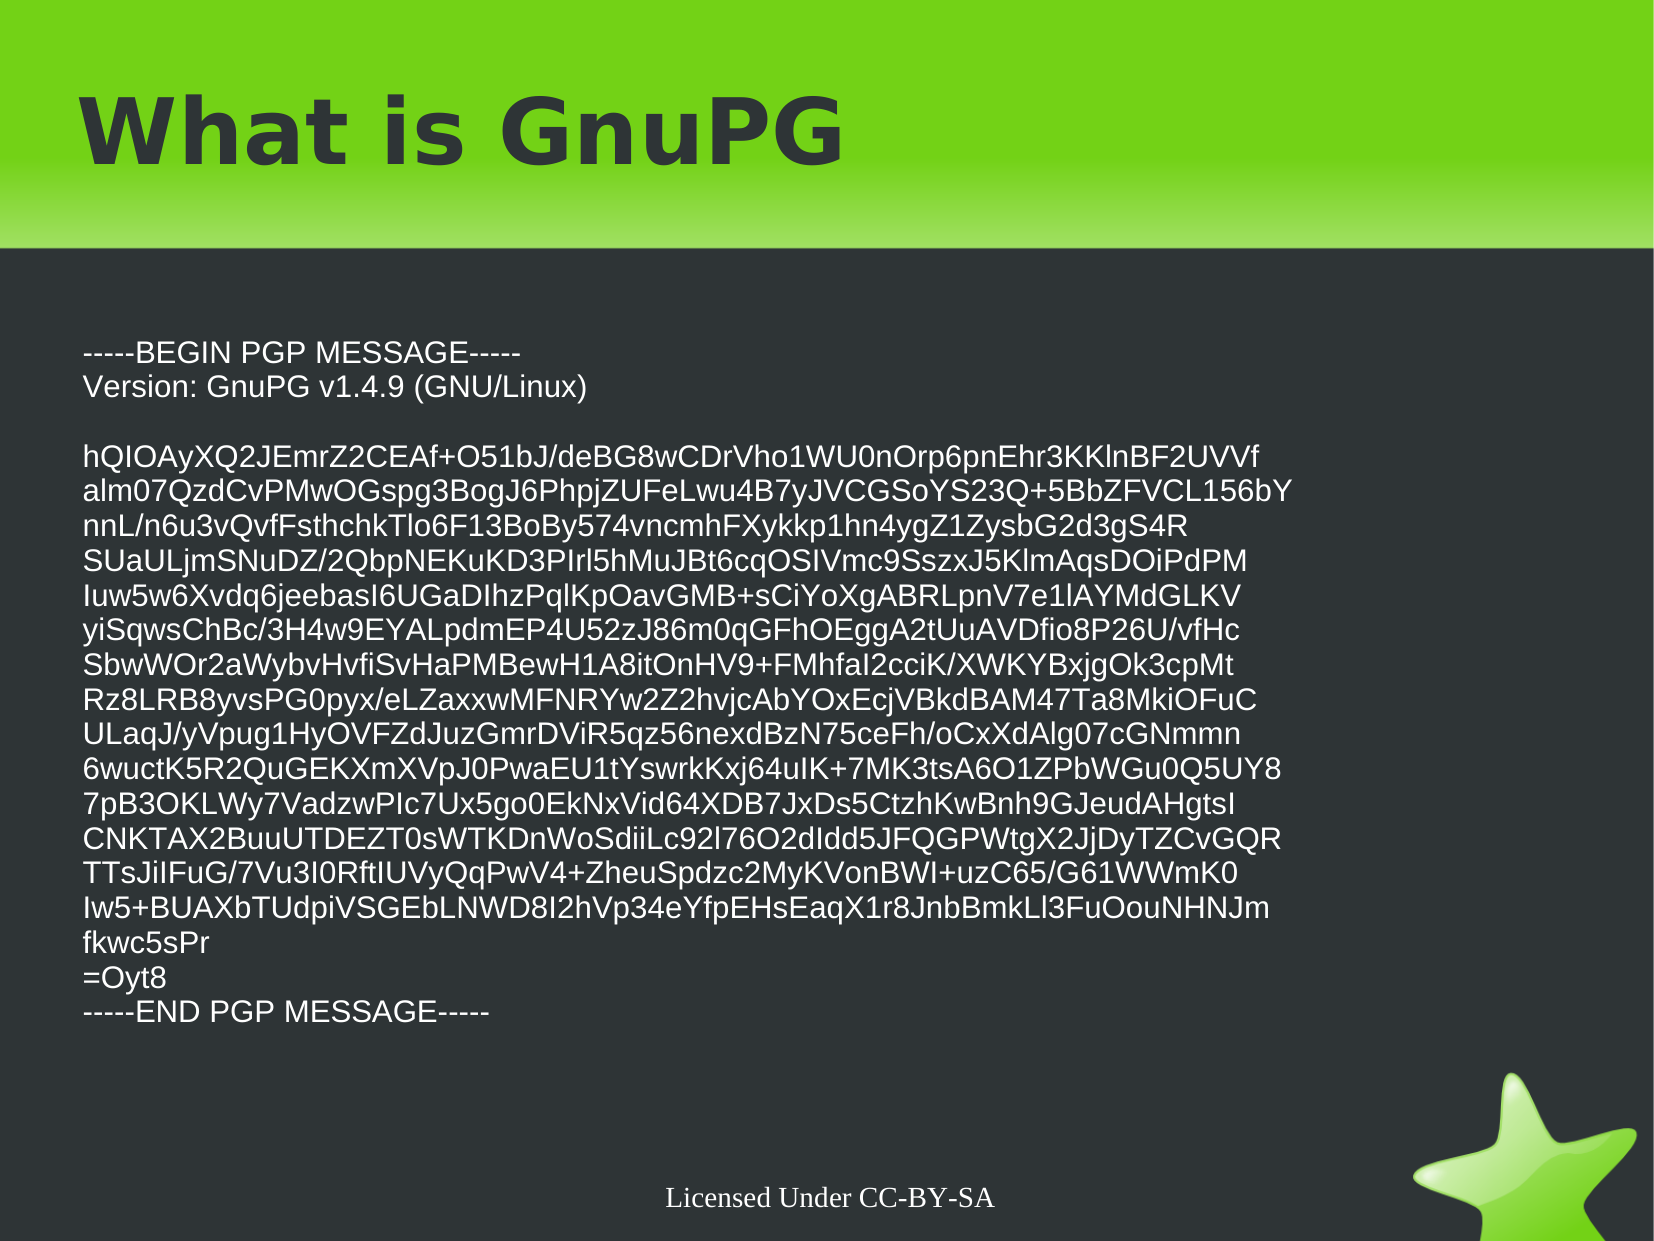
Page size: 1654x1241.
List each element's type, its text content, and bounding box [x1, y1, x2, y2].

picture [0, 0, 1654, 1241]
title What is GnuPG [76, 29, 1565, 237]
subtitle -----BEGIN PGP MESSAGE----- Version: GnuPG v1.4.9 (GNU/Linux) hQIOAyXQ2JEmrZ2CEAf+O51bJ/deBG8wCDrVho1WU0nOrp6pnEhr3KKlnBF2UVVf alm07QzdCvPMwOGspg3BogJ6PhpjZUFeLwu4B7yJVCGSoYS23Q+5BbZFVCL156bY nnL/n6u3vQvfFsthchkTlo6F13BoBy574vncmhFXykkp1hn4ygZ1ZysbG2d3gS4R SUaULjmSNuDZ/2QbpNEKuKD3PIrl5hMuJBt6cqOSIVmc9SszxJ5KlmAqsDOiPdPM Iuw5w6Xvdq6jeebasI6UGaDIhzPqlKpOavGMB+sCiYoXgABRLpnV7e1lAYMdGLKV yiSqwsChBc/3H4w9EYALpdmEP4U52zJ86m0qGFhOEggA2tUuAVDfio8P26U/vfHc SbwWOr2aWybvHvfiSvHaPMBewH1A8itOnHV9+FMhfaI2cciK/XWKYBxjgOk3cpMt Rz8LRB8yvsPG0pyx/eLZaxxwMFNRYw2Z2hvjcAbYOxEcjVBkdBAM47Ta8MkiOFuC ULaqJ/yVpug1HyOVFZdJuzGmrDViR5qz56nexdBzN75ceFh/oCxXdAlg07cGNmmn 6wuctK5R2QuGEKXmXVpJ0PwaEU1tYswrkKxj64uIK+7MK3tsA6O1ZPbWGu0Q5UY8 7pB3OKLWy7VadzwPIc7Ux5go0EkNxVid64XDB7JxDs5CtzhKwBnh9GJeudAHgtsI CNKTAX2BuuUTDEZT0sWTKDnWoSdiiLc92l76O2dIdd5JFQGPWtgX2JjDyTZCvGQR TTsJiIFuG/7Vu3I0RftIUVyQqPwV4+ZheuSpdzc2MyKVonBWI+uzC65/G61WWmK0 Iw5+BUAXbTUdpiVSGEbLNWD8I2hVp34eYfpEHsEaqX1r8JnbBmkLl3FuOouNHNJm fkwc5sPr =Oyt8 -----END PGP MESSAGE----- [82, 290, 1571, 1109]
